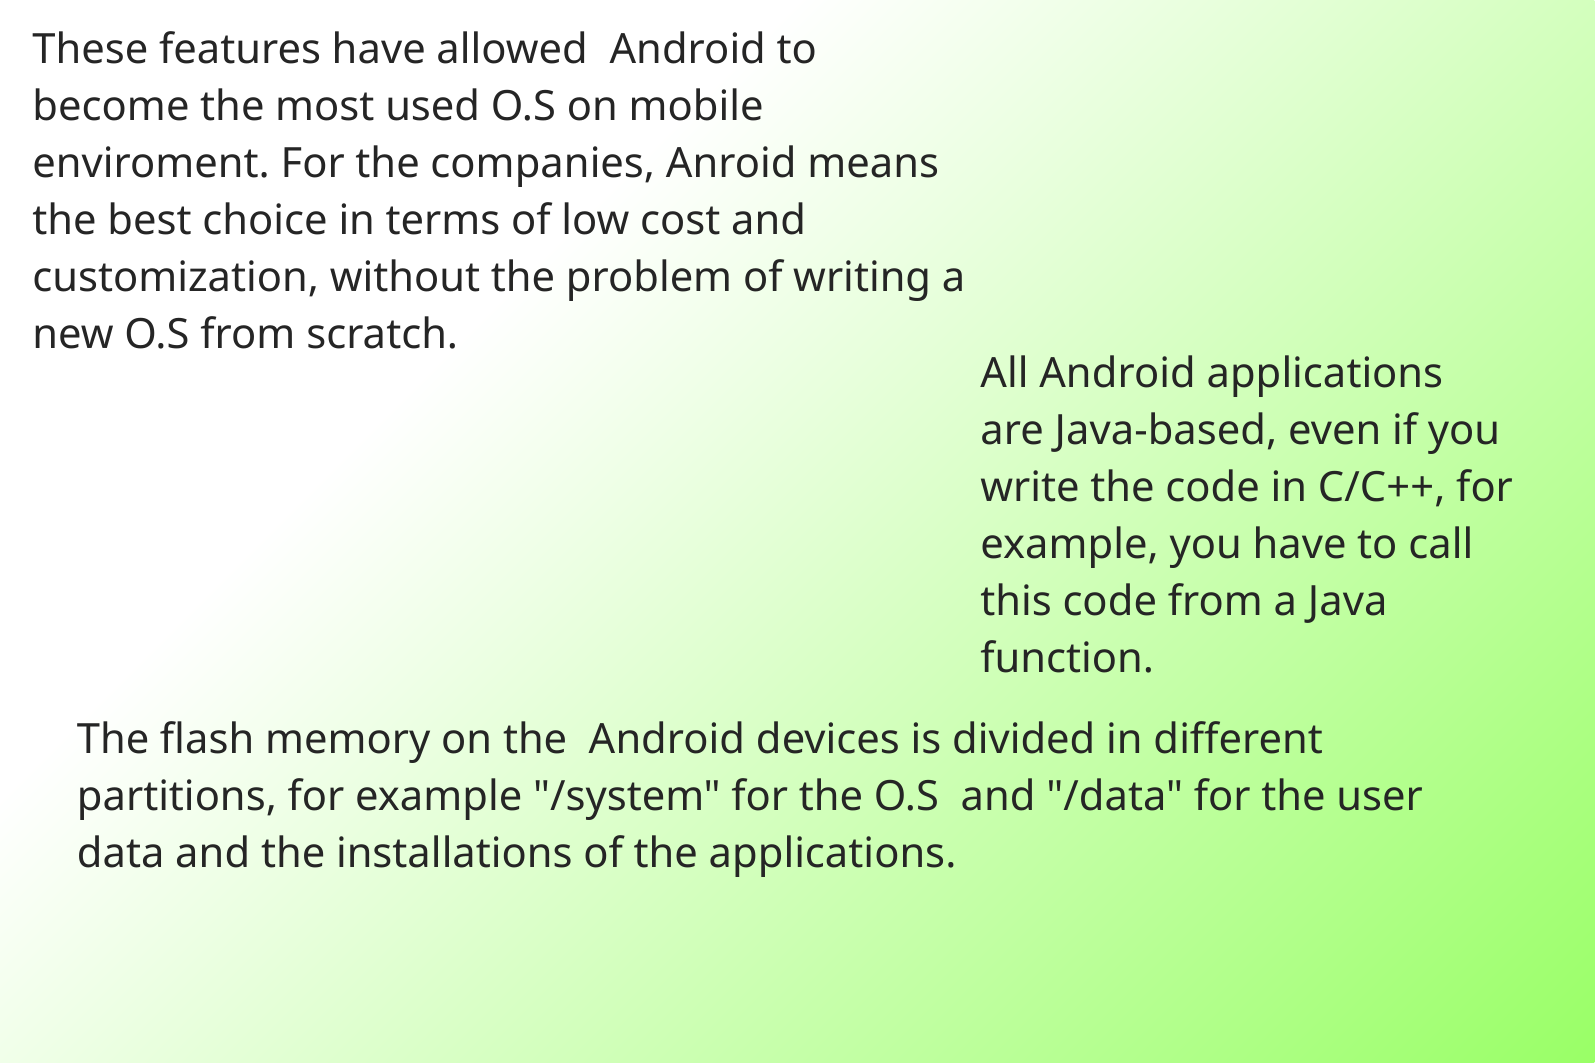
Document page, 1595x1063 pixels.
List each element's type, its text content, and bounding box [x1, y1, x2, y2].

list The flash memory on the Android devices is divided in different partitions, for example "/system" for the O.S and "/data" for the user data and the installations of the applications. [76, 708, 1512, 1044]
list All Android applications are Java-based, even if you write the code in C/C++, for example, you have to call this code from a Java function. [980, 342, 1527, 619]
title These features have allowed Android to become the most used O.S on mobile enviroment. For the companies, Anroid means the best choice in terms of low cost and customization, without the problem of writing a new O.S from scratch. [32, 23, 969, 356]
